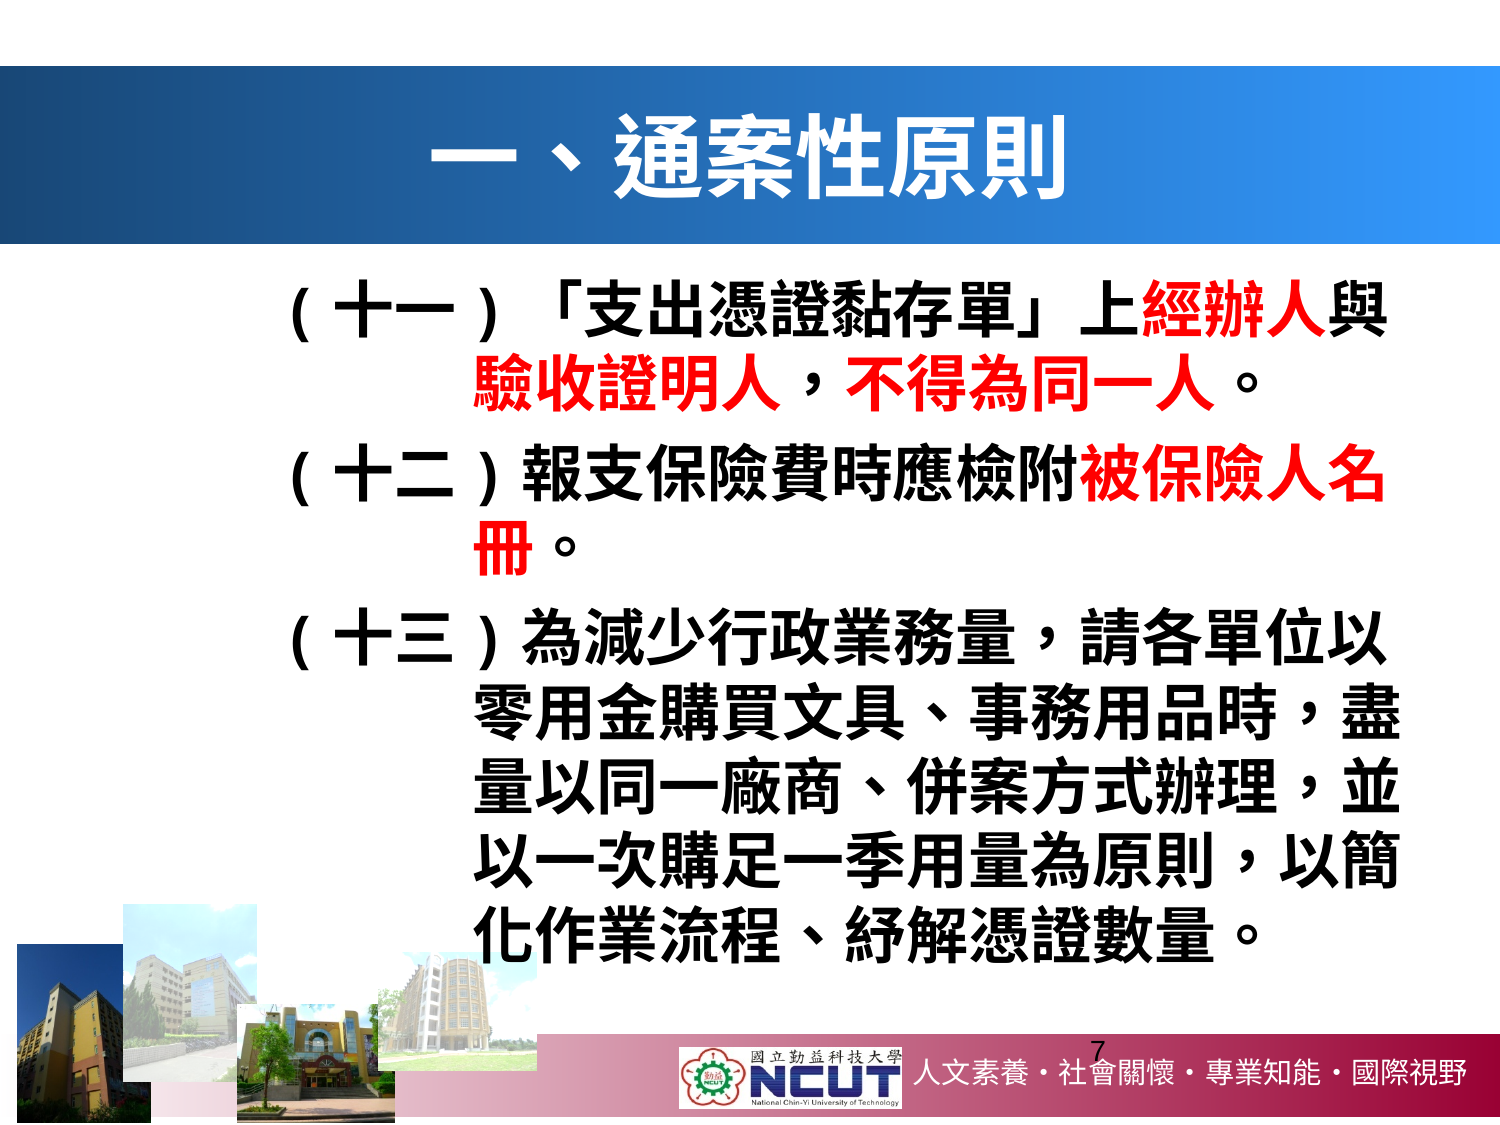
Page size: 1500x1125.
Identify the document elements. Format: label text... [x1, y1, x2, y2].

list (十一)「支出憑證黏存單」上經辦人與驗收證明人，不得為同一人。 (十二)報支保險費時應檢附被保險人名冊。 (十三)為減少行政業務量，請各單位以零用金購買文具、事務用品時，盡量以同一廠商、併案方式辦理，並以一次購足一季用量為原則，以簡化作業流程、紓解憑證數量。 [75, 262, 1426, 1005]
title 一、通案性原則 [0, 66, 1500, 244]
text_box [1074, 1024, 1426, 1103]
